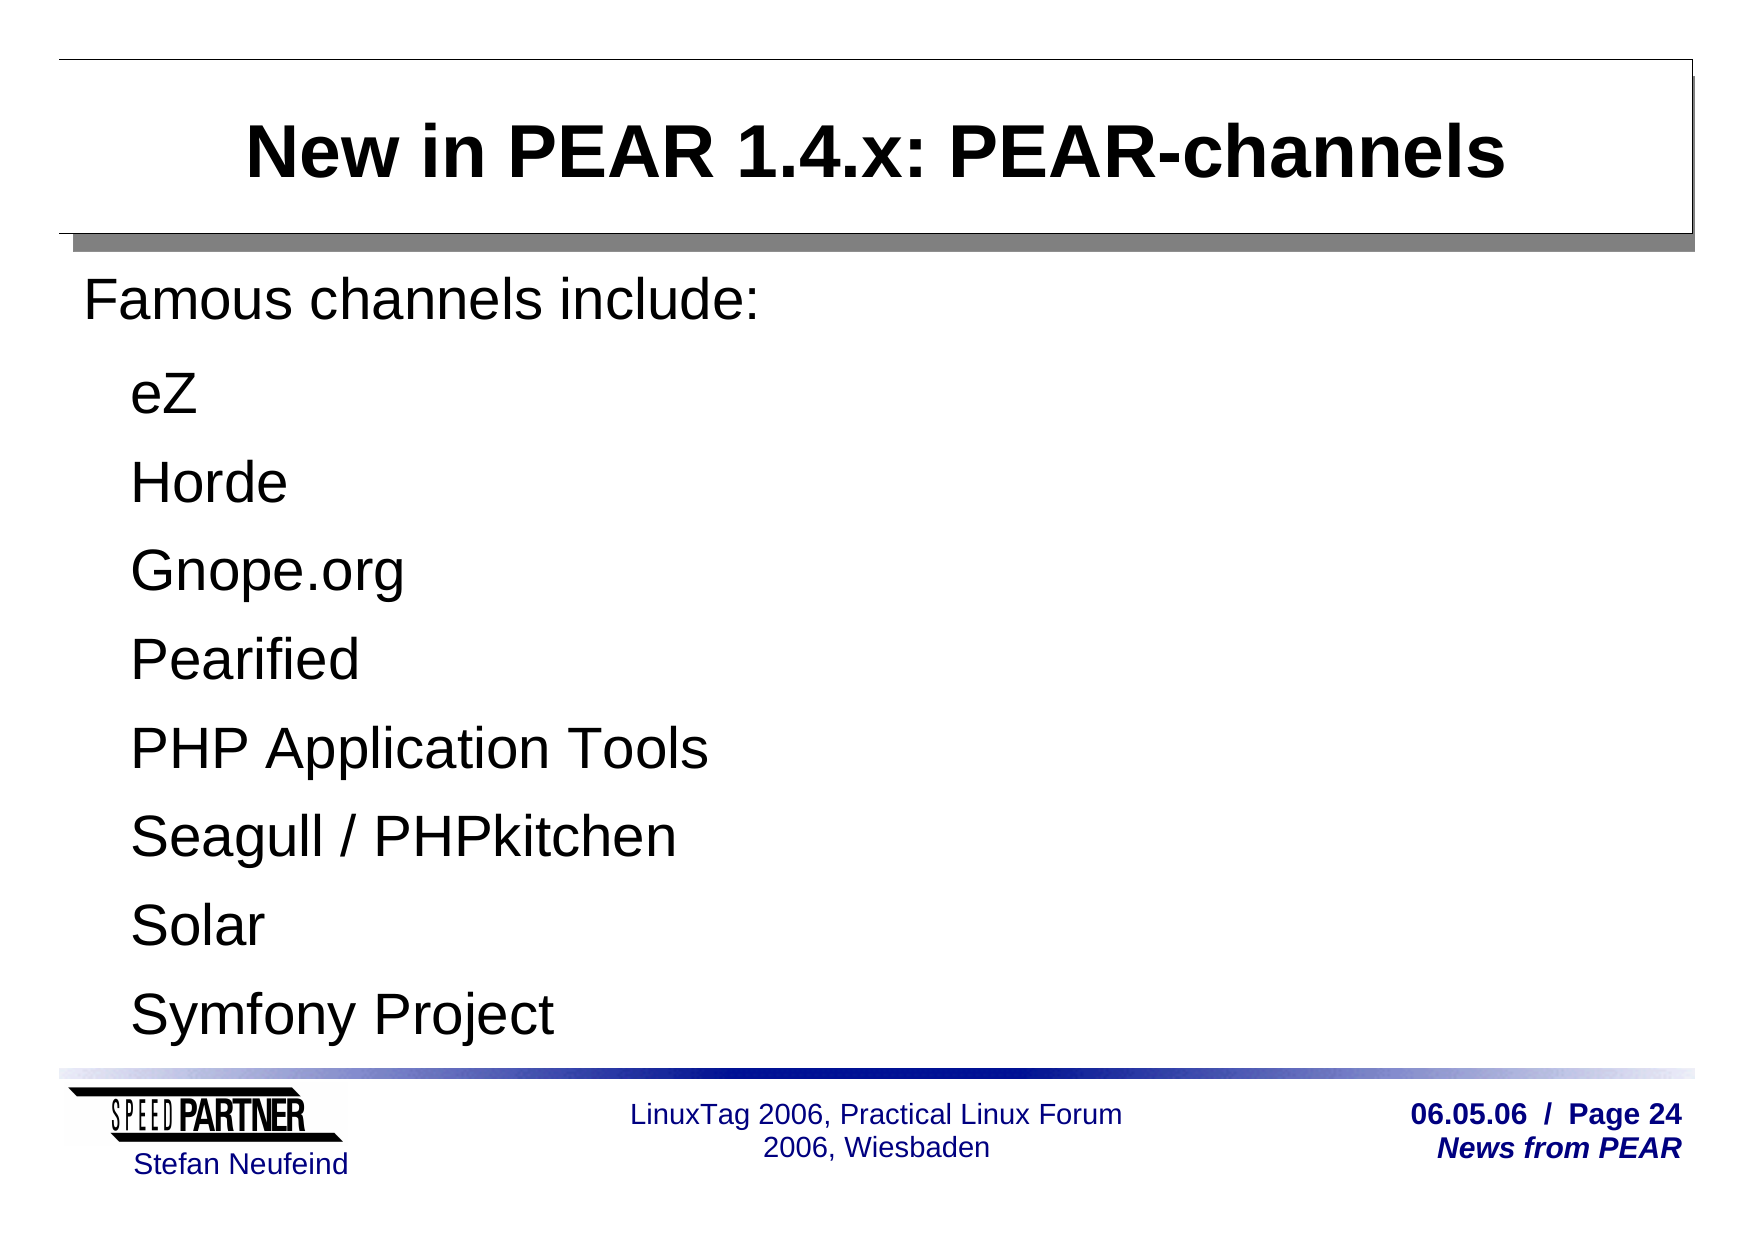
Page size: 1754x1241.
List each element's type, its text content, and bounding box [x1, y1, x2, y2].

picture [64, 1082, 348, 1146]
list Famous channels include: eZ Horde Gnope.org Pearified PHP Application Tools Seagull / PHPkitchen Solar Symfony Project [71, 266, 1695, 1049]
picture [59, 1068, 1695, 1079]
title New in PEAR 1.4.x: PEAR-channels [59, 59, 1695, 244]
